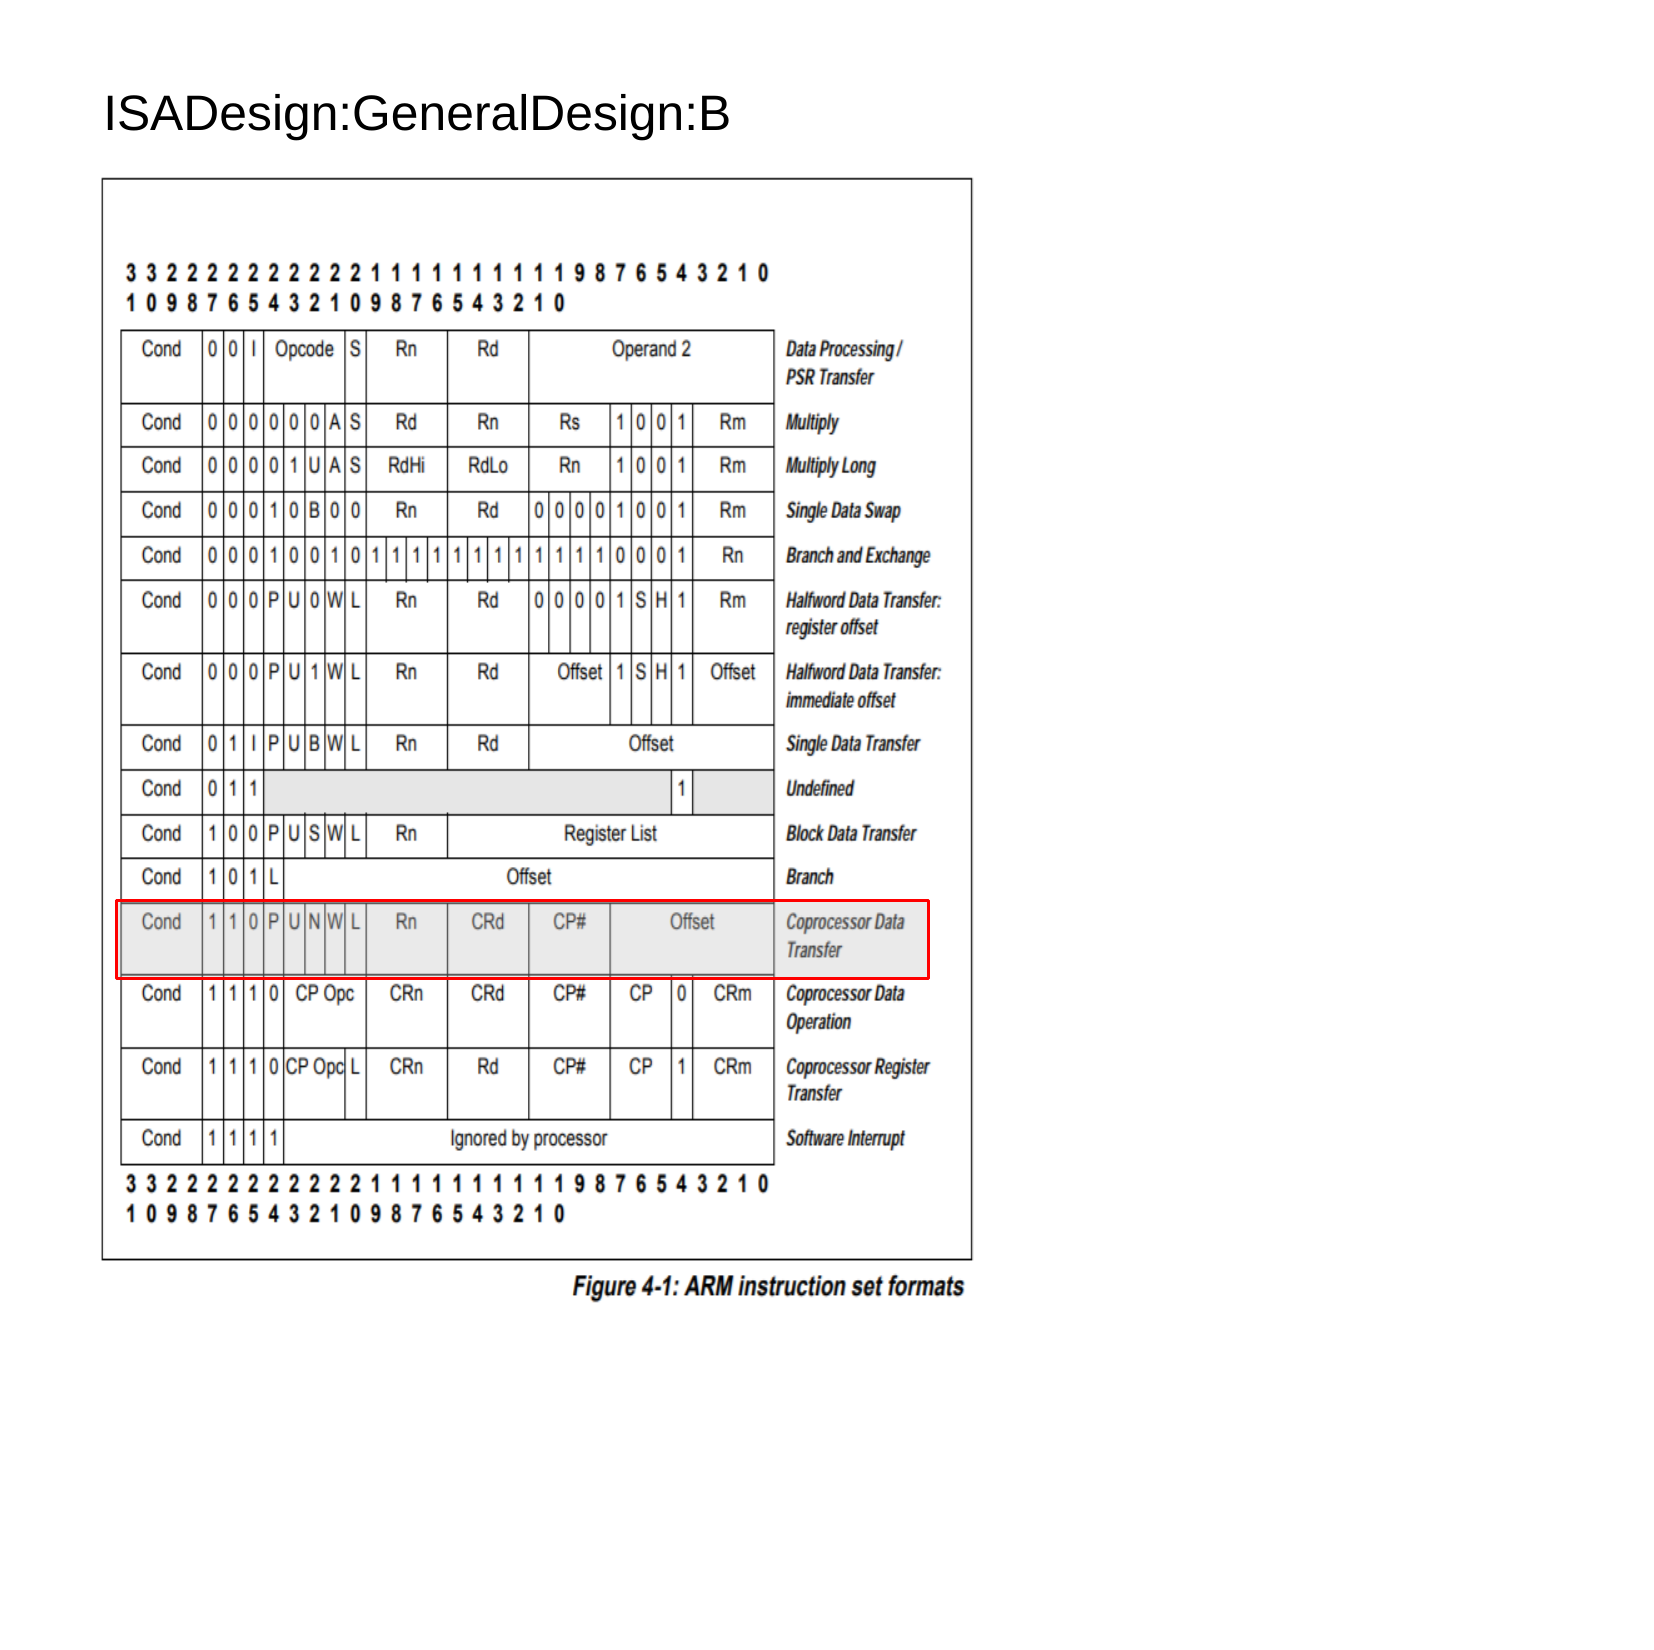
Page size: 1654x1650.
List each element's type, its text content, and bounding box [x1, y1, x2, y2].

text_box ISADesign:GeneralDesign:B [88, 78, 1076, 166]
text_box [116, 900, 929, 979]
picture [88, 165, 1006, 1309]
